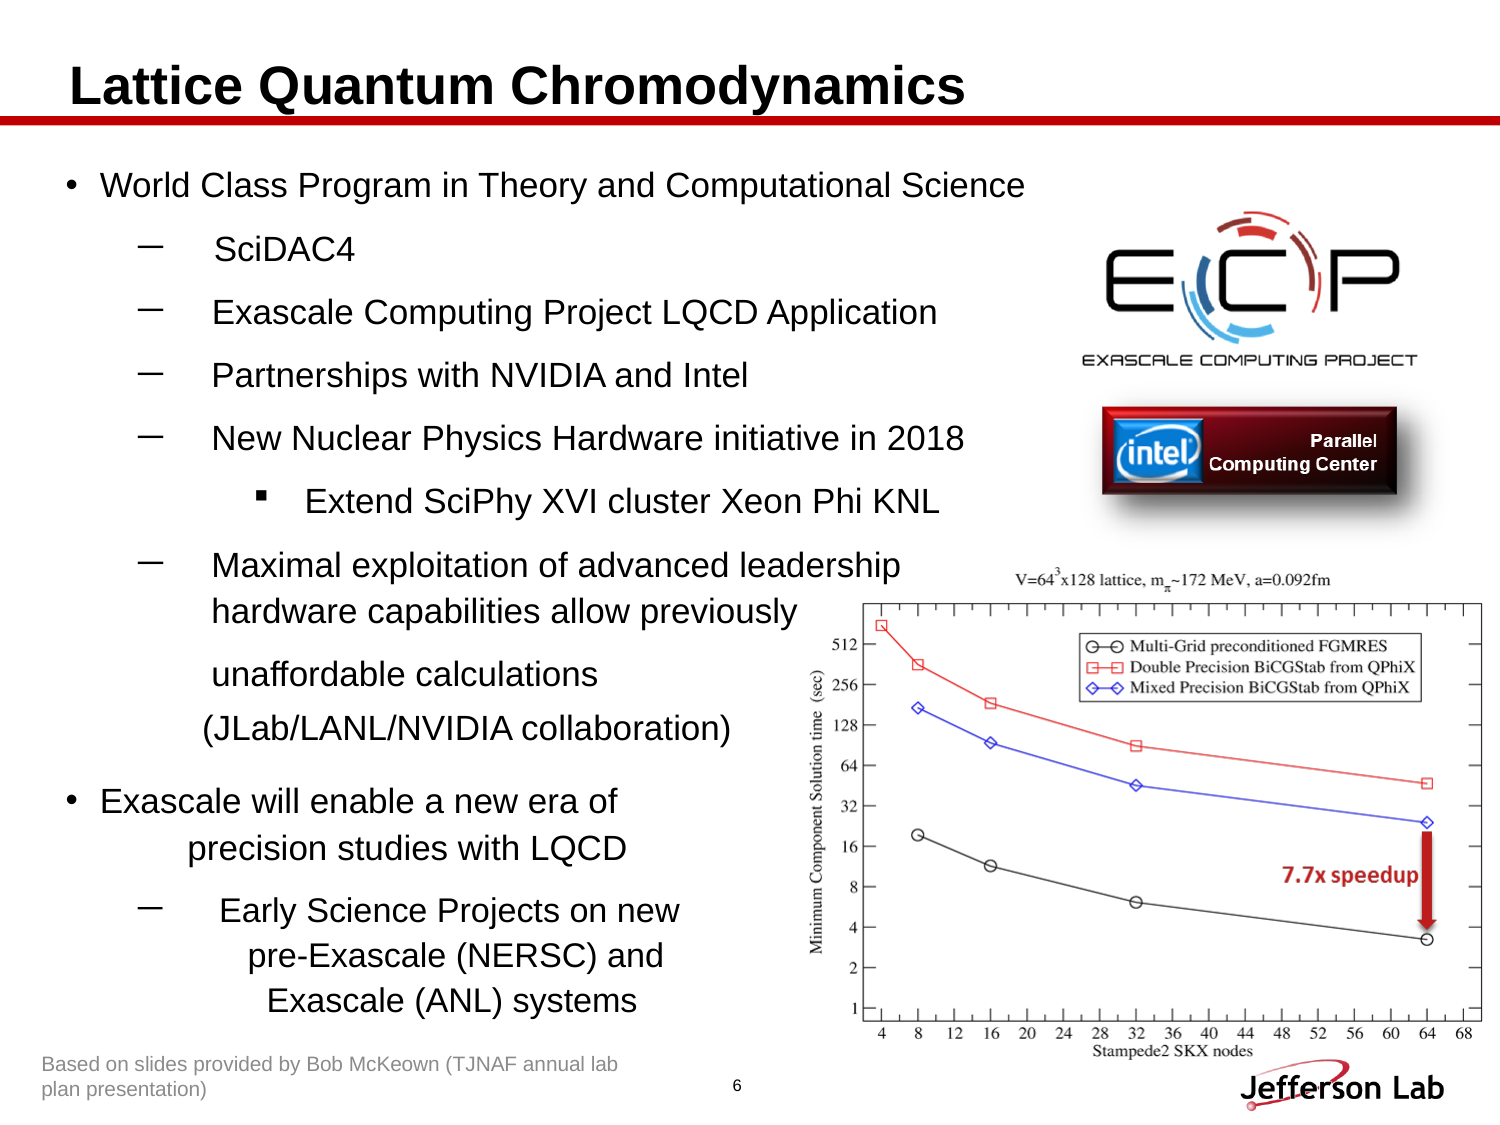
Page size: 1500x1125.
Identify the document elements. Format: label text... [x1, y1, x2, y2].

picture [792, 563, 1490, 1122]
list World Class Program in Theory and Computational Science SciDAC4 Exascale Computing Project LQCD Application Partnerships with NVIDIA and Intel New Nuclear Physics Hardware initiative in 2018 Extend SciPhy XVI cluster Xeon Phi KNL Maximal exploitation of advanced leadership hardware capabilities allow previously unaffordable calculations (JLab/LANL/NVIDIA collaboration) Exascale will enable a new era of precision studies with LQCD Early Science Projects on new pre-Exascale (NERSC) and Exascale (ANL) systems [50, 151, 1061, 1034]
title Lattice Quantum Chromodynamics [55, 43, 1444, 124]
text_box Based on slides provided by Bob McKeown (TJNAF annual lab plan presentation) [26, 1040, 636, 1112]
slide_number <number> [693, 1060, 782, 1110]
picture [1057, 198, 1457, 555]
